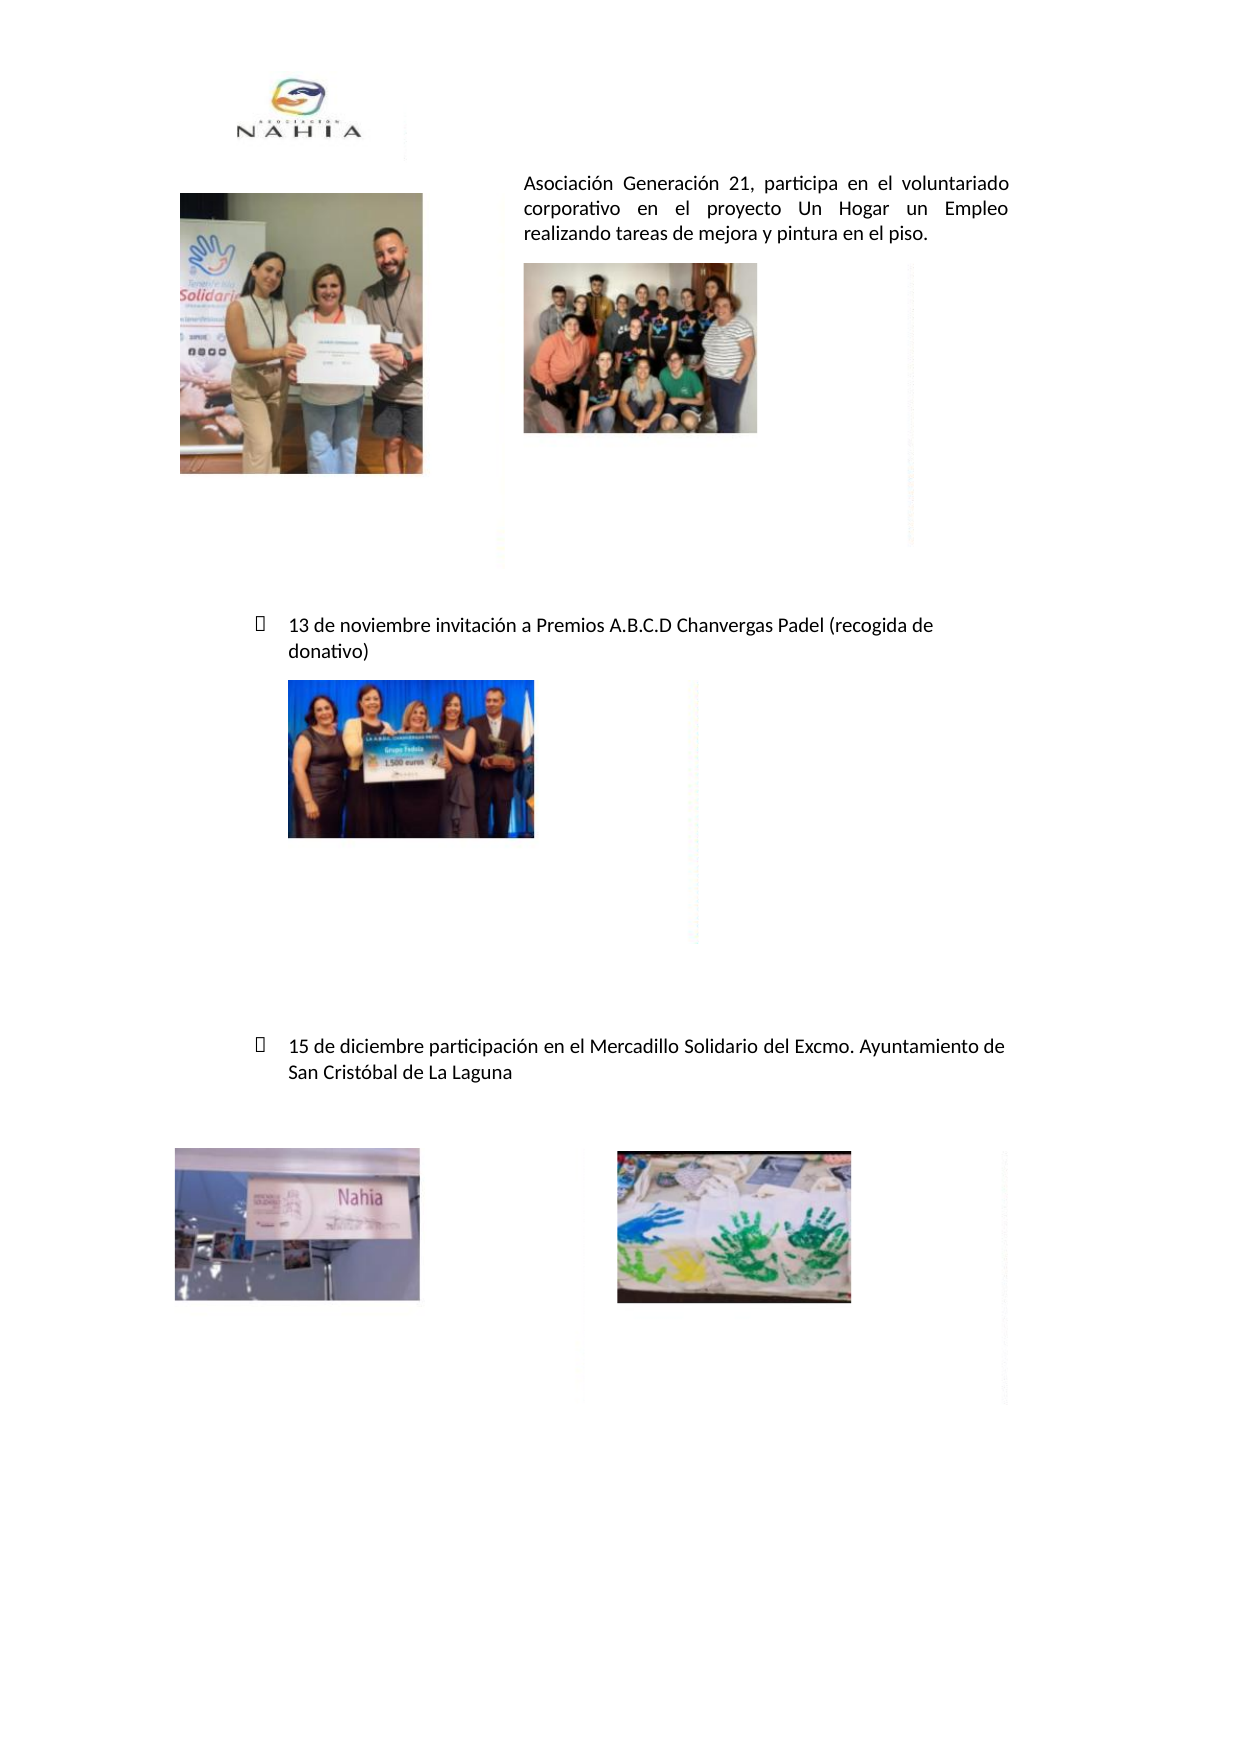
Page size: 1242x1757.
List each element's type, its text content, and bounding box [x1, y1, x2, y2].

text_box [288, 680, 699, 944]
text_box [523, 263, 914, 548]
text_box [617, 1151, 1008, 1405]
text_box 13 de noviembre invitación a Premios A.B.C.D Chanvergas Padel (recogida de donativo) [288, 611, 965, 663]
text_box  [254, 610, 289, 636]
text_box [236, 71, 407, 164]
text_box Asociación Generación 21, participa en el voluntariado corporativo en el proyecto Un Hogar un Empleo realizando tareas de mejora y pintura en el piso. [523, 169, 1036, 245]
text_box  [254, 1031, 289, 1057]
text_box [180, 193, 505, 569]
text_box 15 de diciembre participación en el Mercadillo Solidario del Excmo. Ayuntamiento de San Cristóbal de La Laguna [288, 1032, 1033, 1084]
text_box [174, 1148, 585, 1404]
